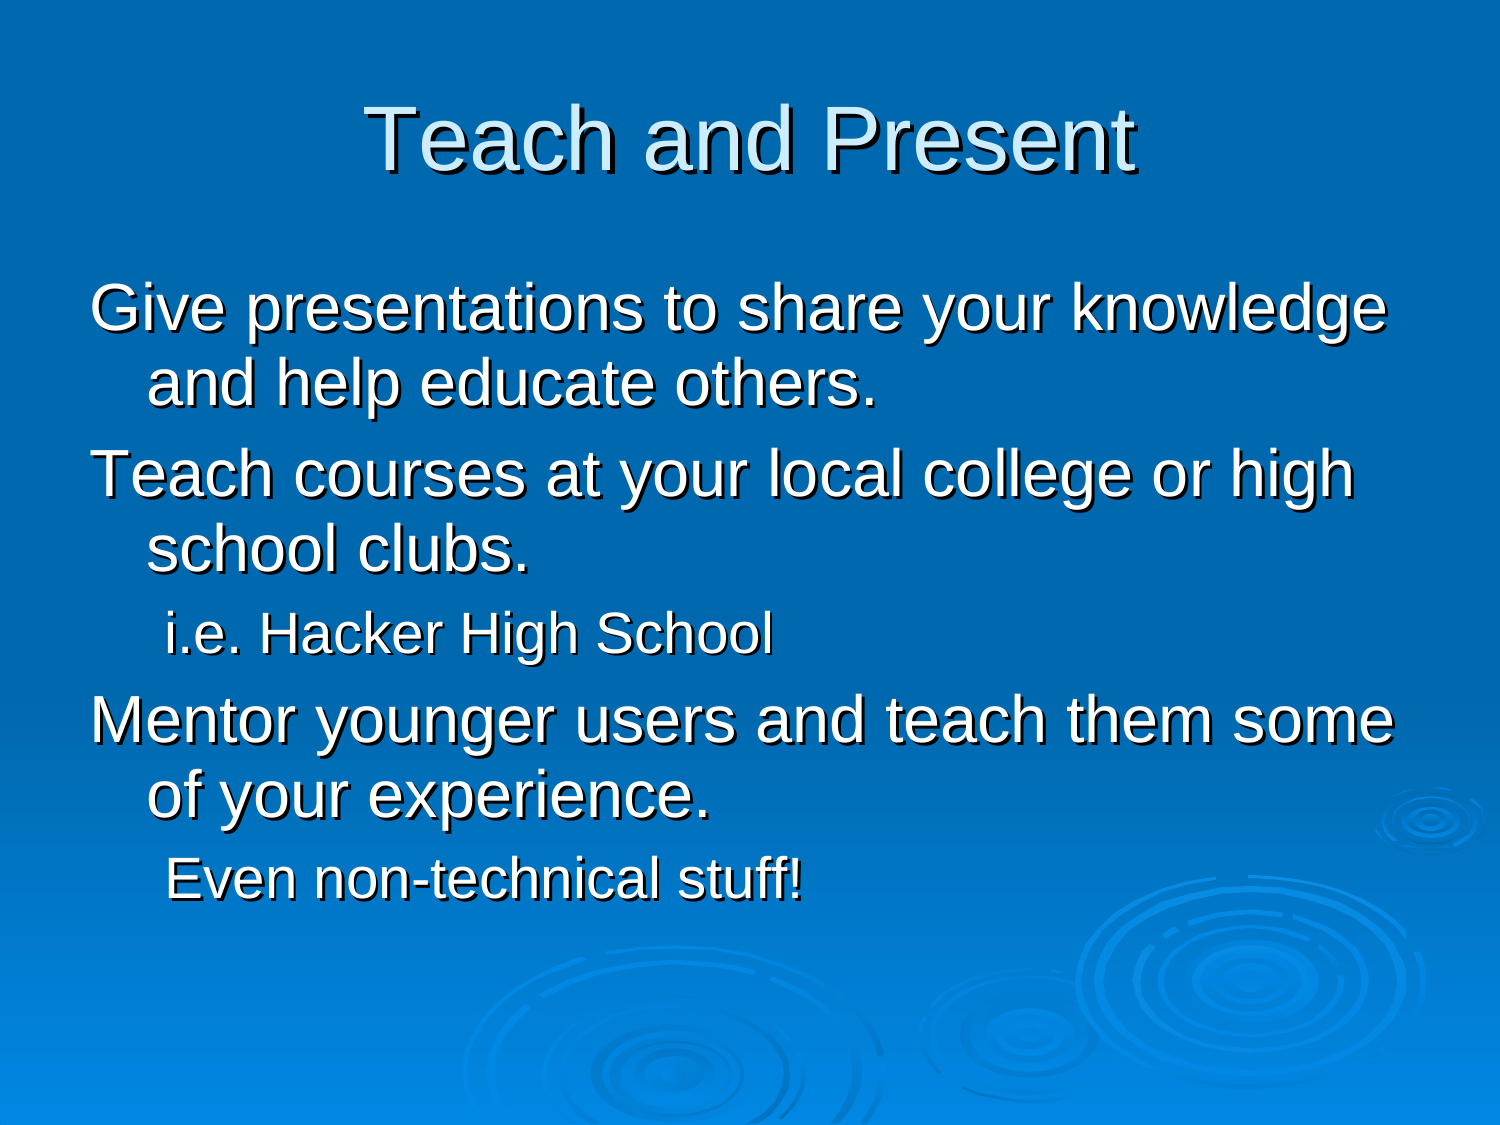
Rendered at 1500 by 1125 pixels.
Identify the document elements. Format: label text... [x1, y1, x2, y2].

title Teach and Present [75, 45, 1426, 233]
list Give presentations to share your knowledge and help educate others. Teach courses at your local college or high school clubs. i.e. Hacker High School Mentor younger users and teach them some of your experience. Even non-technical stuff! [75, 262, 1426, 1006]
